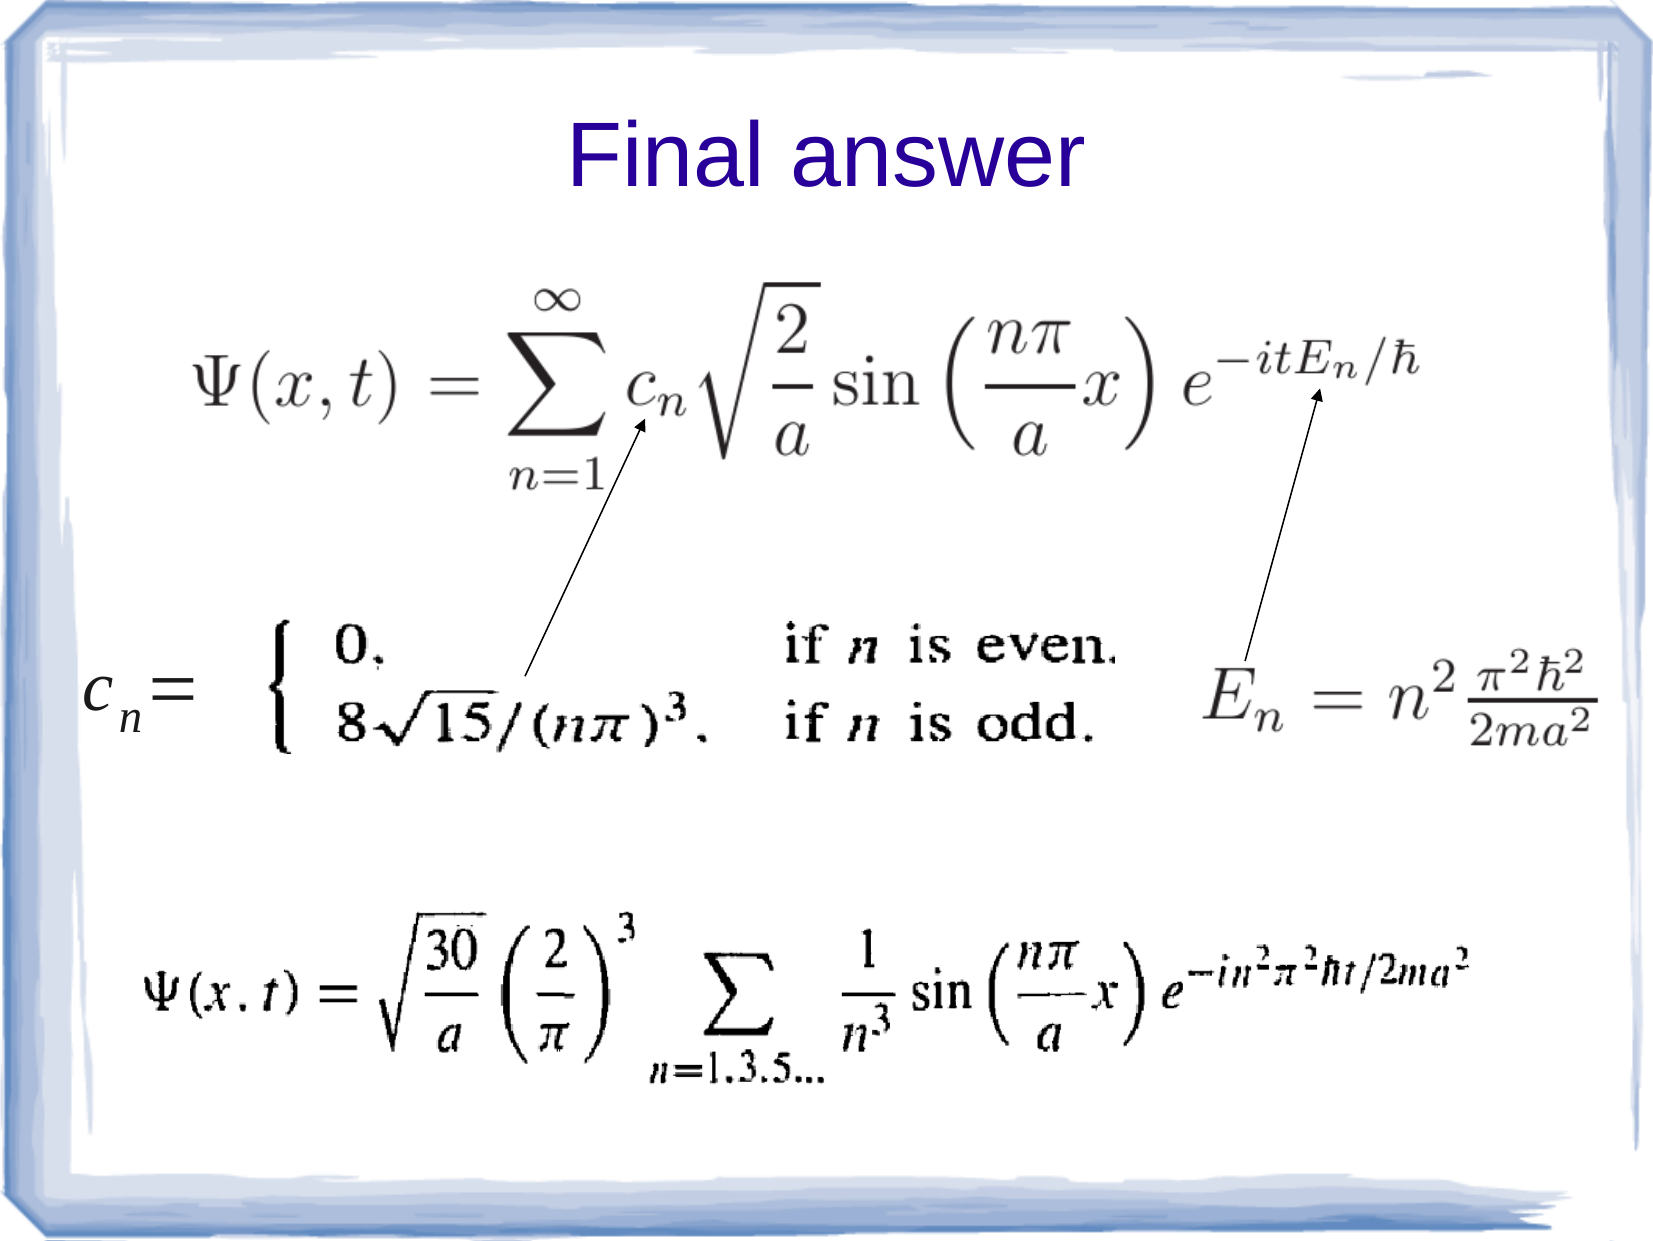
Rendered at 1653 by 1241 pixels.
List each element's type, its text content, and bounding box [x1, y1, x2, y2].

picture [0, 0, 1653, 1241]
title Final answer [82, 49, 1571, 257]
chart [64, 648, 245, 753]
